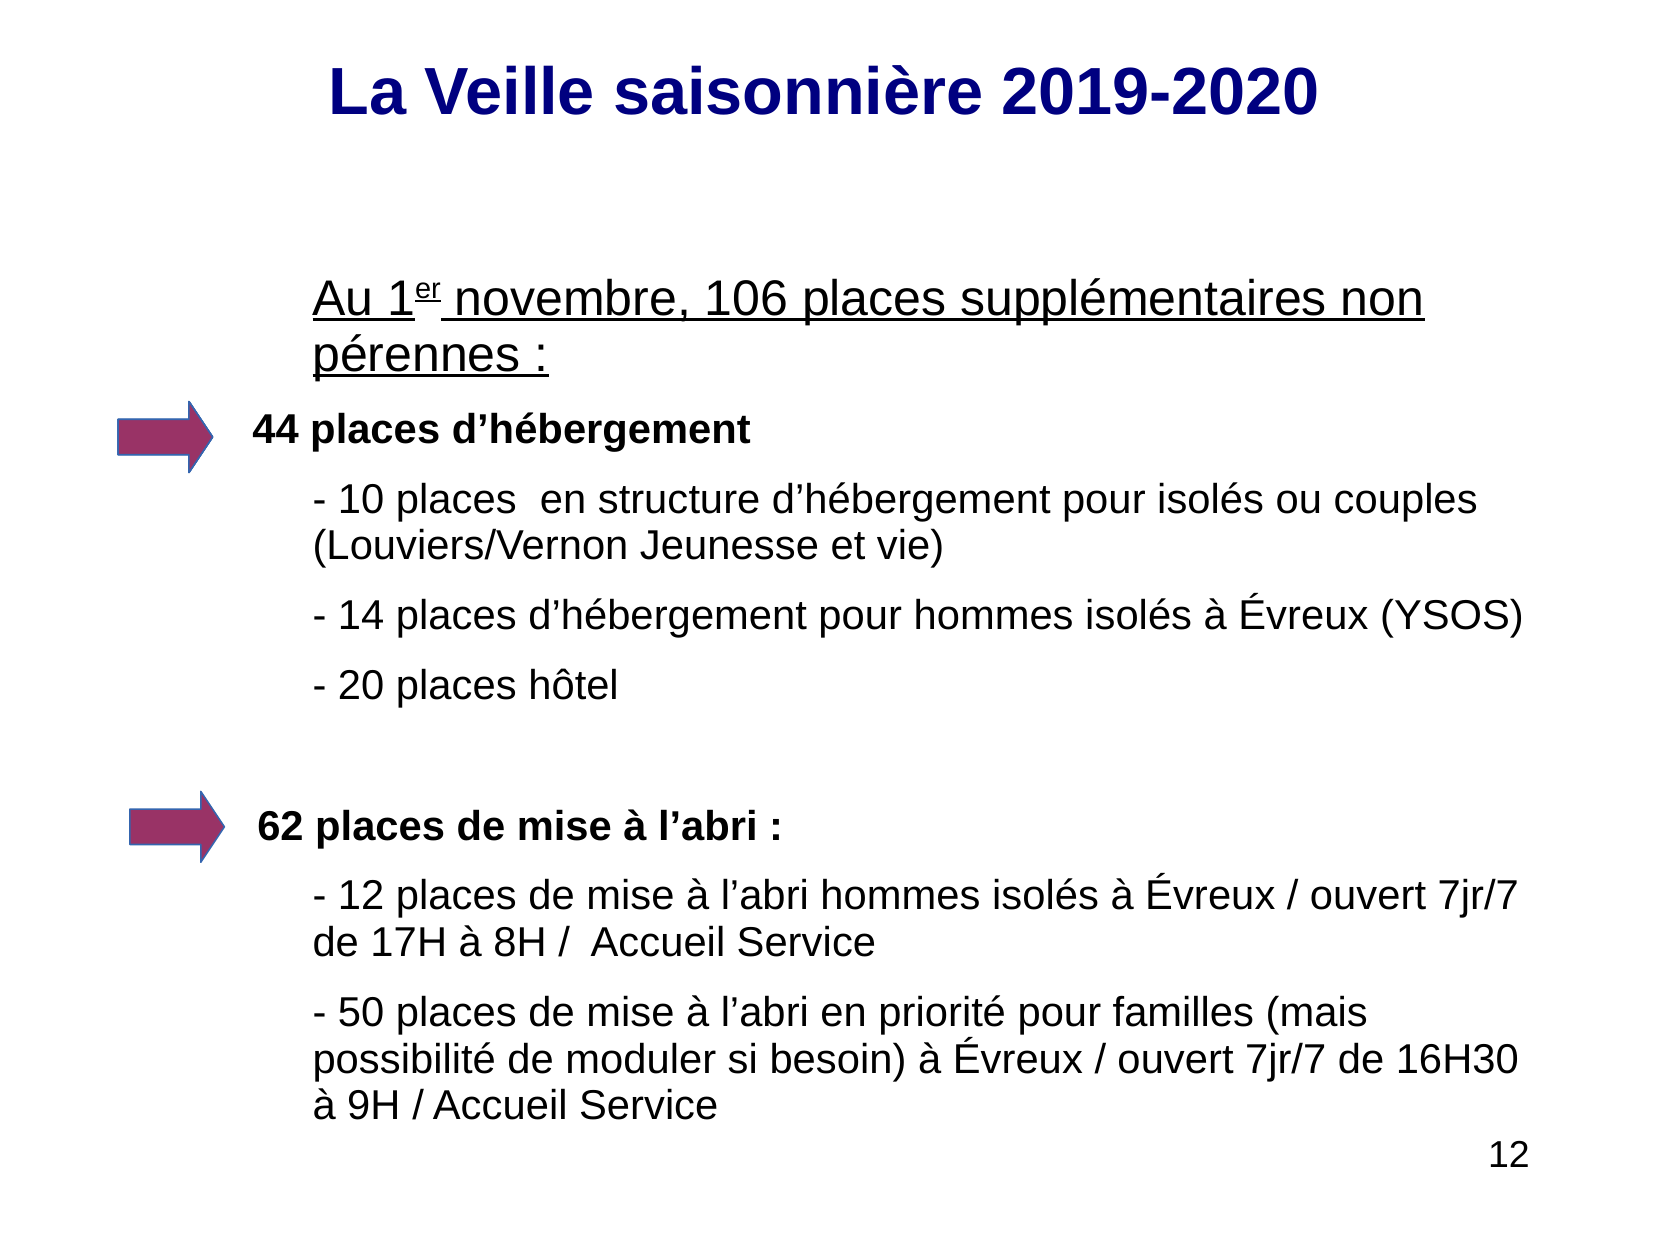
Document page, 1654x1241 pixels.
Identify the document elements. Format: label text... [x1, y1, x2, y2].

text_box Au 1er novembre, 106 places supplémentaires non pérennes : 44 places d’hébergement - 10 places en structure d’hébergement pour isolés ou couples (Louviers/Vernon Jeunesse et vie) - 14 places d’hébergement pour hommes isolés à Évreux (YSOS) - 20 places hôtel 62 places de mise à l’abri : - 12 places de mise à l’abri hommes isolés à Évreux / ouvert 7jr/7 de 17H à 8H / Accueil Service - 50 places de mise à l’abri en priorité pour familles (mais possibilité de moduler si besoin) à Évreux / ouvert 7jr/7 de 16H30 à 9H / Accueil Service [0, 183, 1536, 1217]
text_box La Veille saisonnière 2019-2020 [21, 50, 1628, 166]
text_box [118, 401, 213, 473]
text_box [129, 791, 225, 863]
text_box <numéro> [1488, 1129, 1570, 1214]
